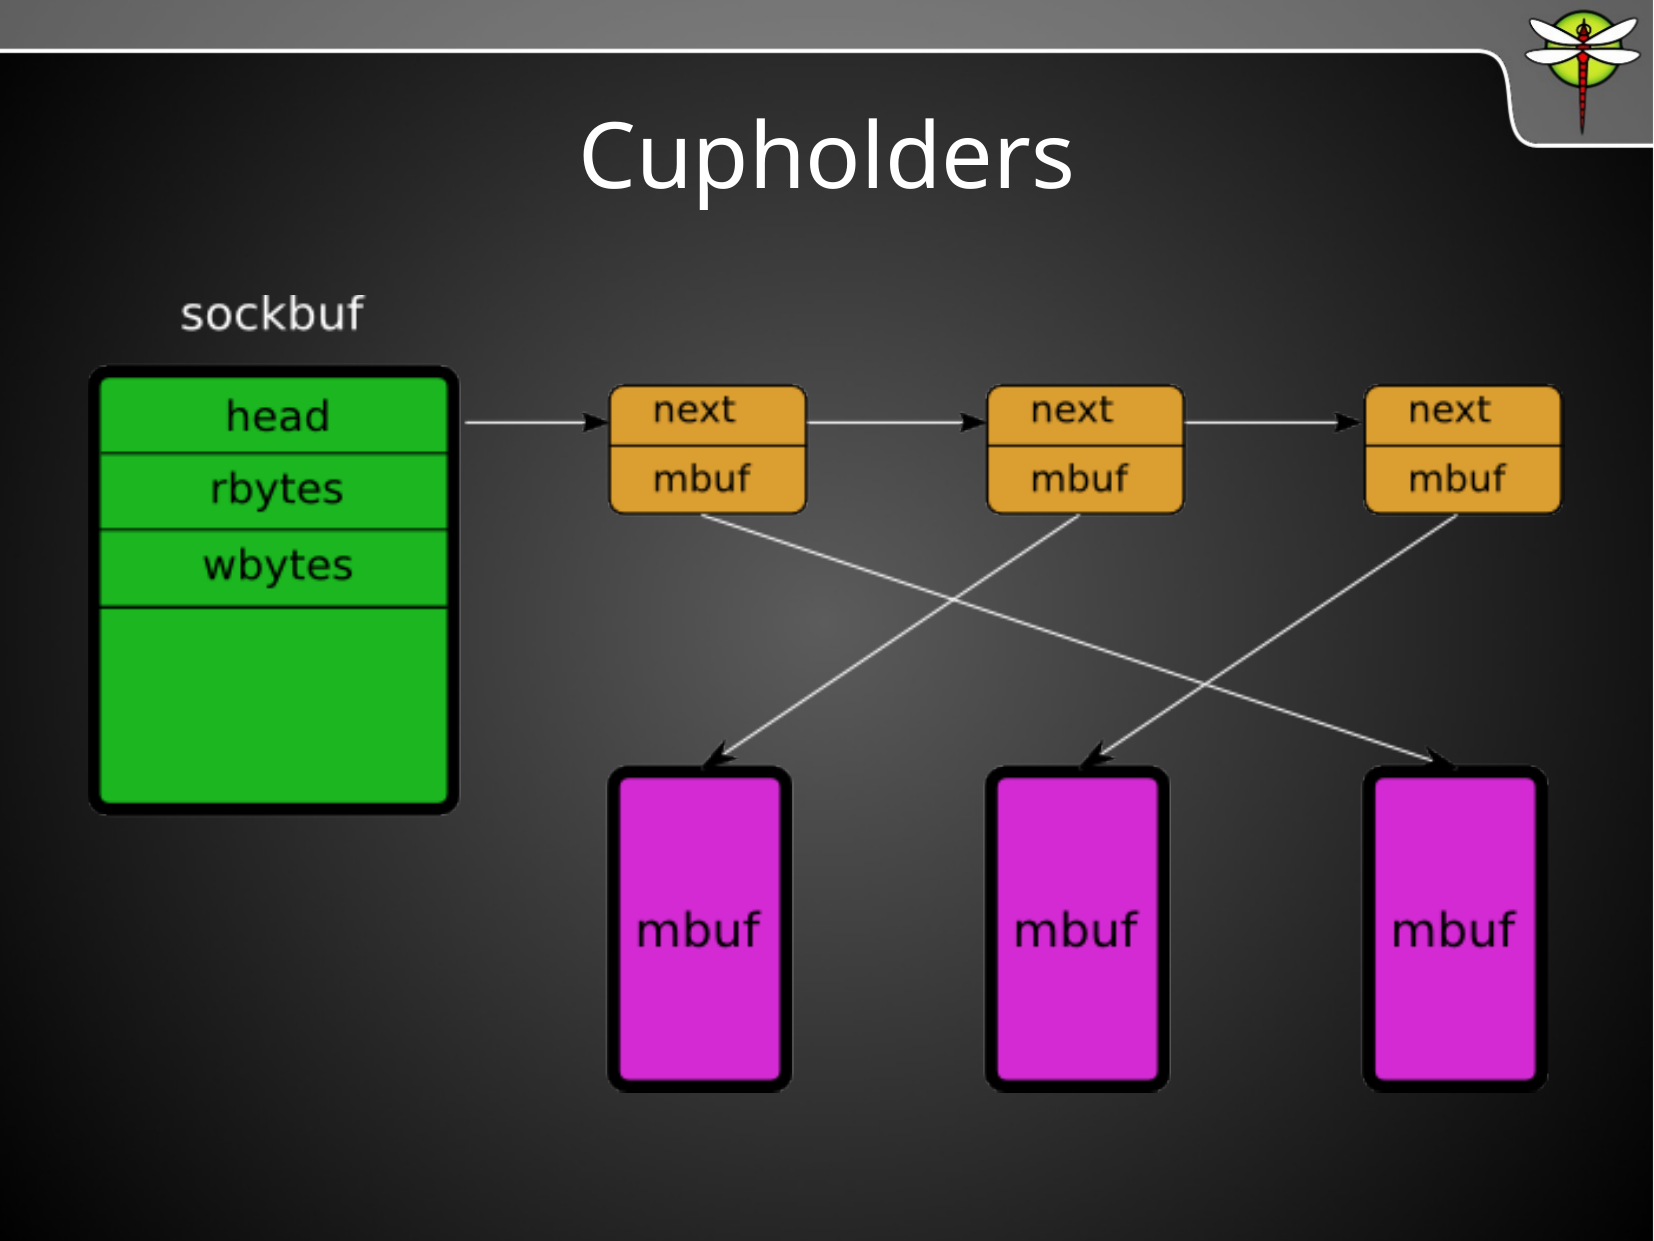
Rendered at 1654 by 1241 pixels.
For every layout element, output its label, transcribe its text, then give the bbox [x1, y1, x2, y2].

picture [0, 0, 1654, 1241]
chart [82, 290, 1571, 1109]
title Cupholders [82, 49, 1571, 257]
